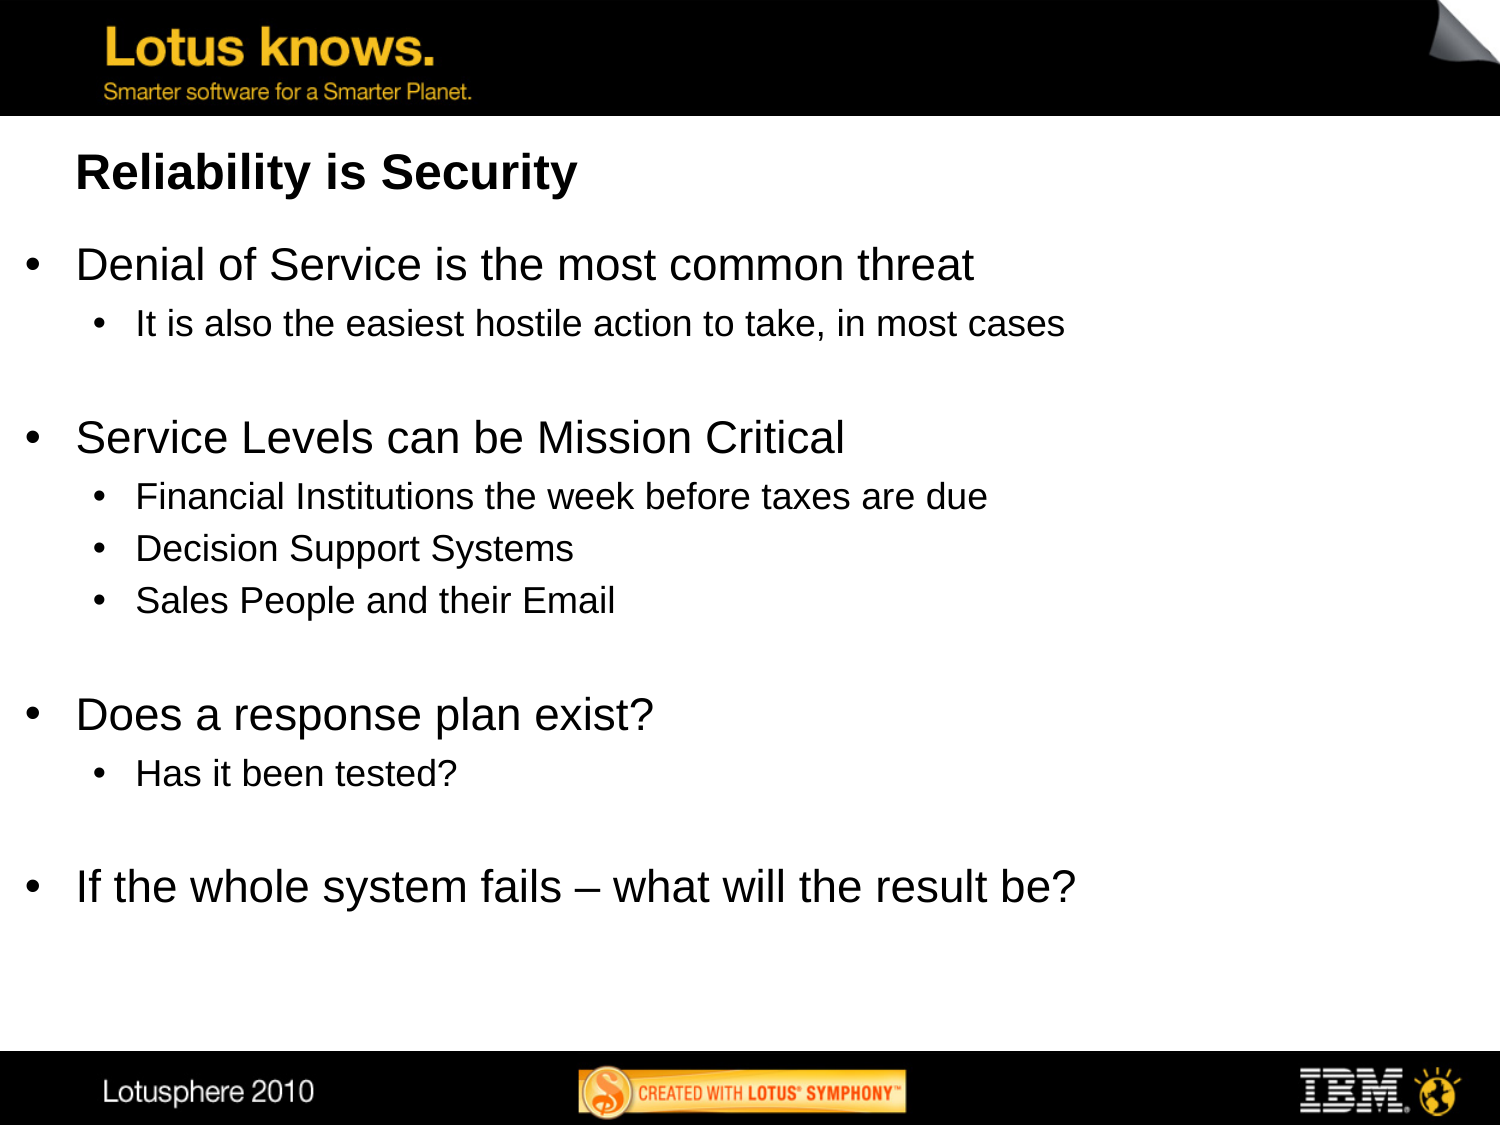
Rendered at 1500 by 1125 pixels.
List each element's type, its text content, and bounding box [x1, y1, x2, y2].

title Reliability is Security [74, 137, 1475, 200]
list Denial of Service is the most common threat It is also the easiest hostile action to take, in most cases Service Levels can be Mission Critical Financial Institutions the week before taxes are due Decision Support Systems Sales People and their Email Does a response plan exist? Has it been tested? If the whole system fails – what will the result be? [24, 237, 1476, 1026]
picture [0, 1053, 1500, 1125]
picture [0, 0, 1500, 114]
